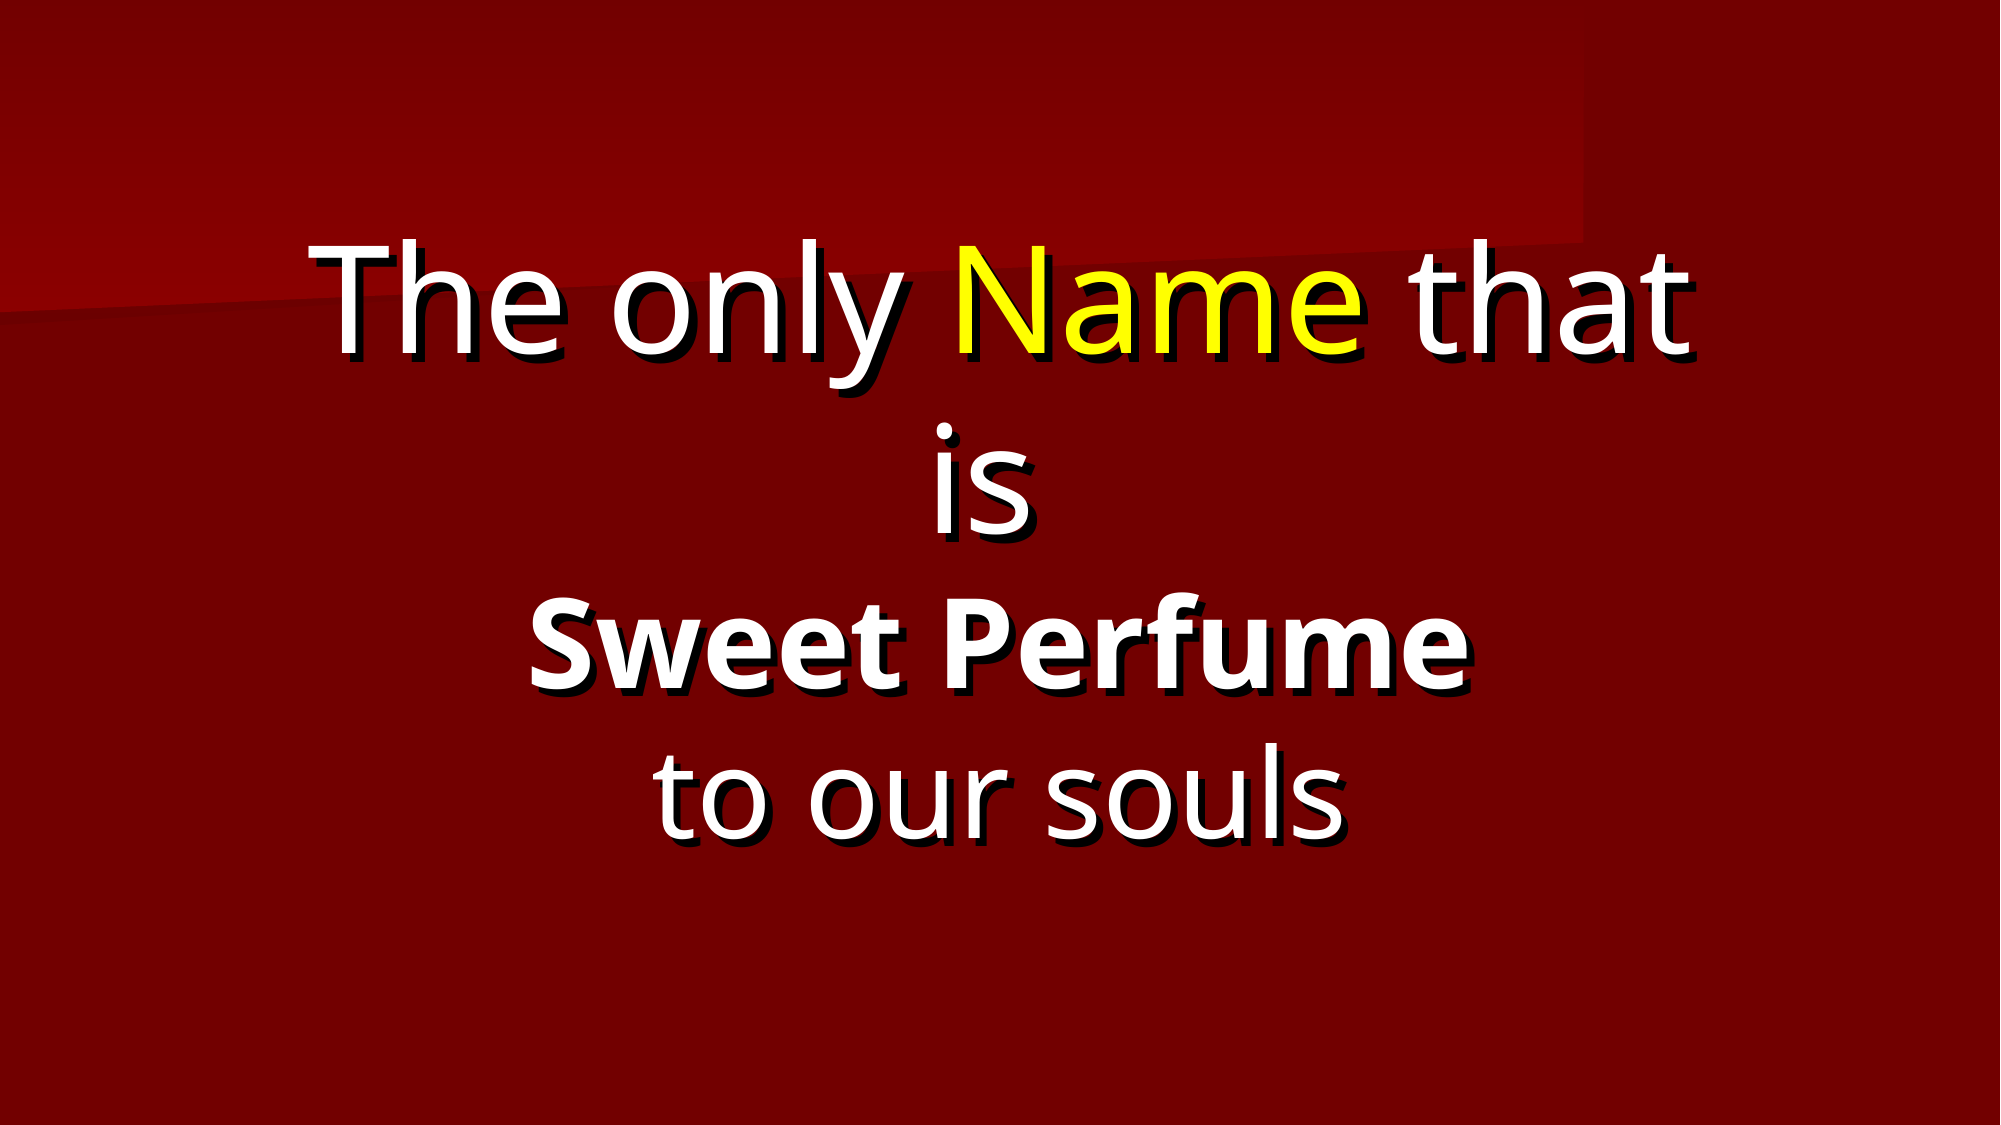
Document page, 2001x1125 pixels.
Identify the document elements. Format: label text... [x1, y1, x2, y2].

title The only Name that is Sweet Perfume to our souls [249, 196, 1750, 988]
